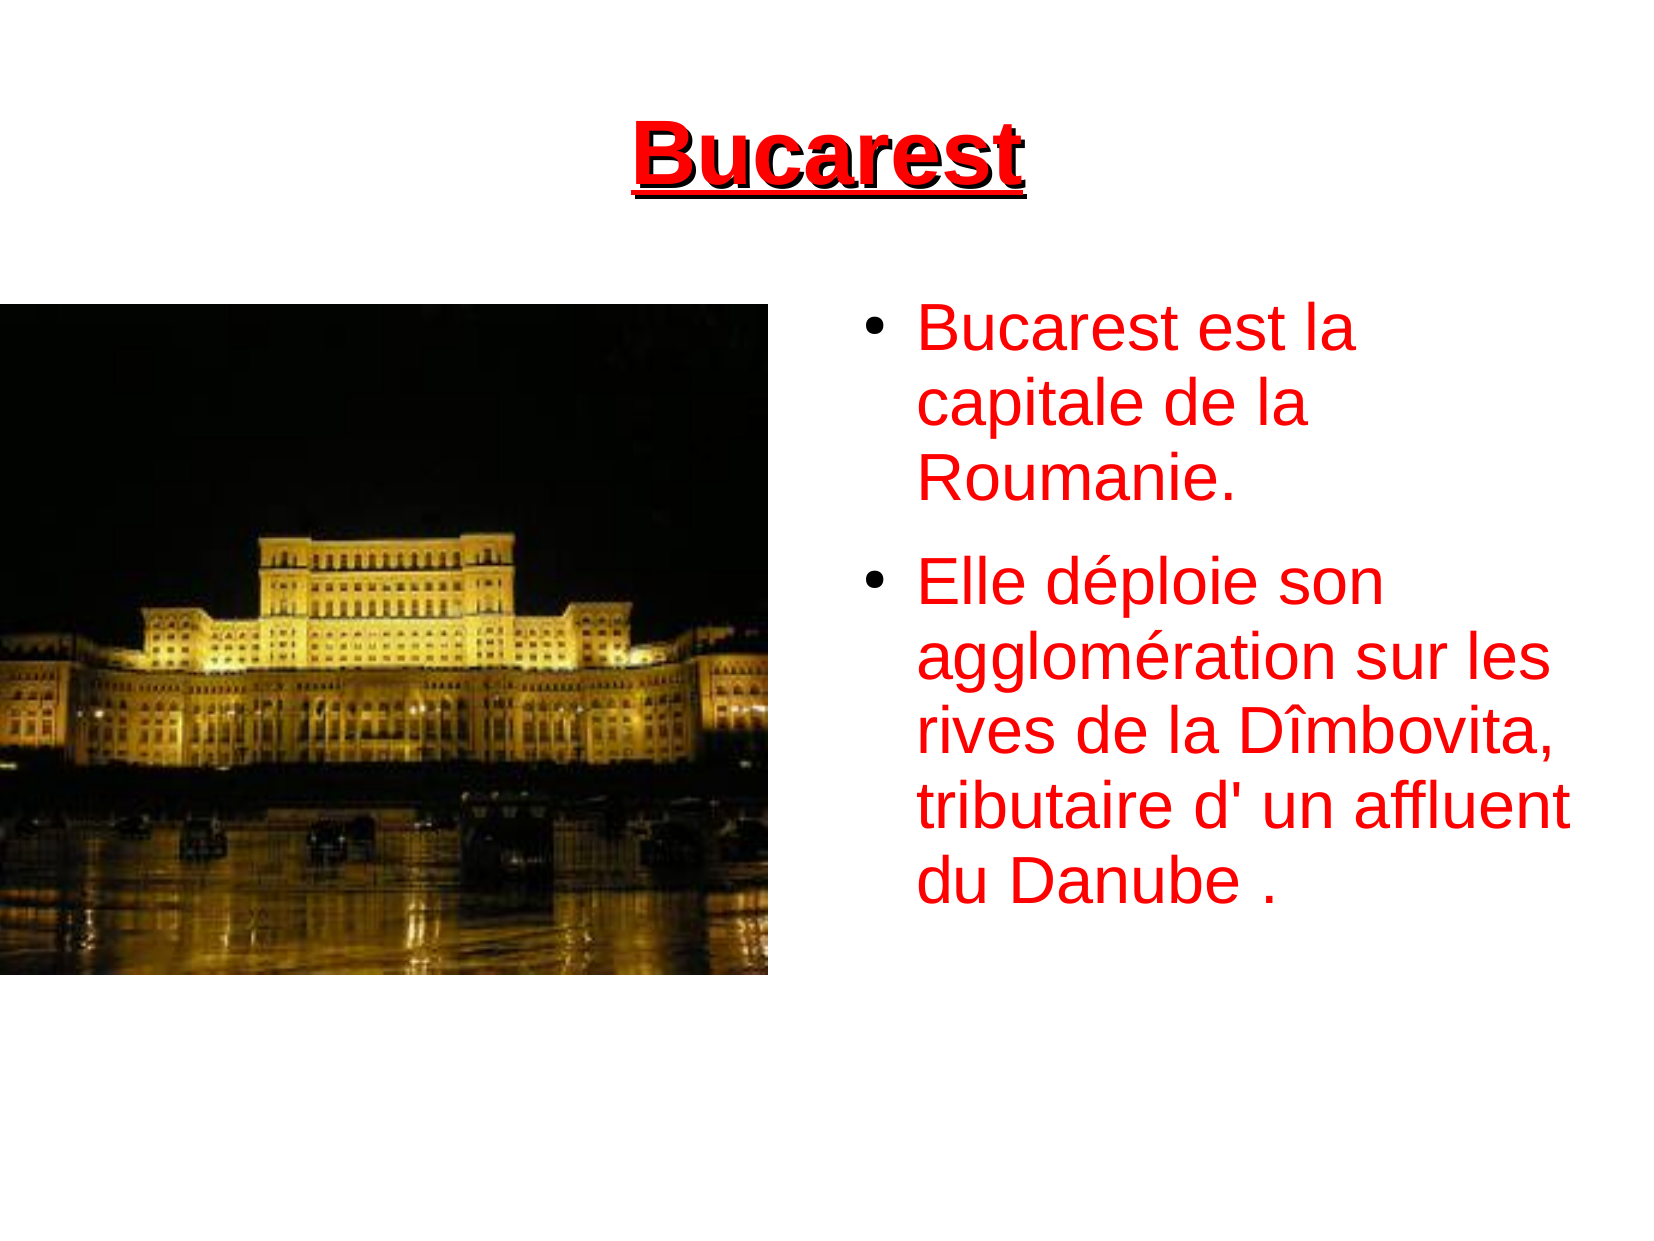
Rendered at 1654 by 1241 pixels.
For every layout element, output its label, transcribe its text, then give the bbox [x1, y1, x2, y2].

list Bucarest est la capitale de la Roumanie. Elle déploie son agglomération sur les rives de la Dîmbovita, tributaire d' un affluent du Danube . [845, 290, 1572, 1094]
picture [0, 304, 768, 975]
title Bucarest [82, 49, 1571, 257]
